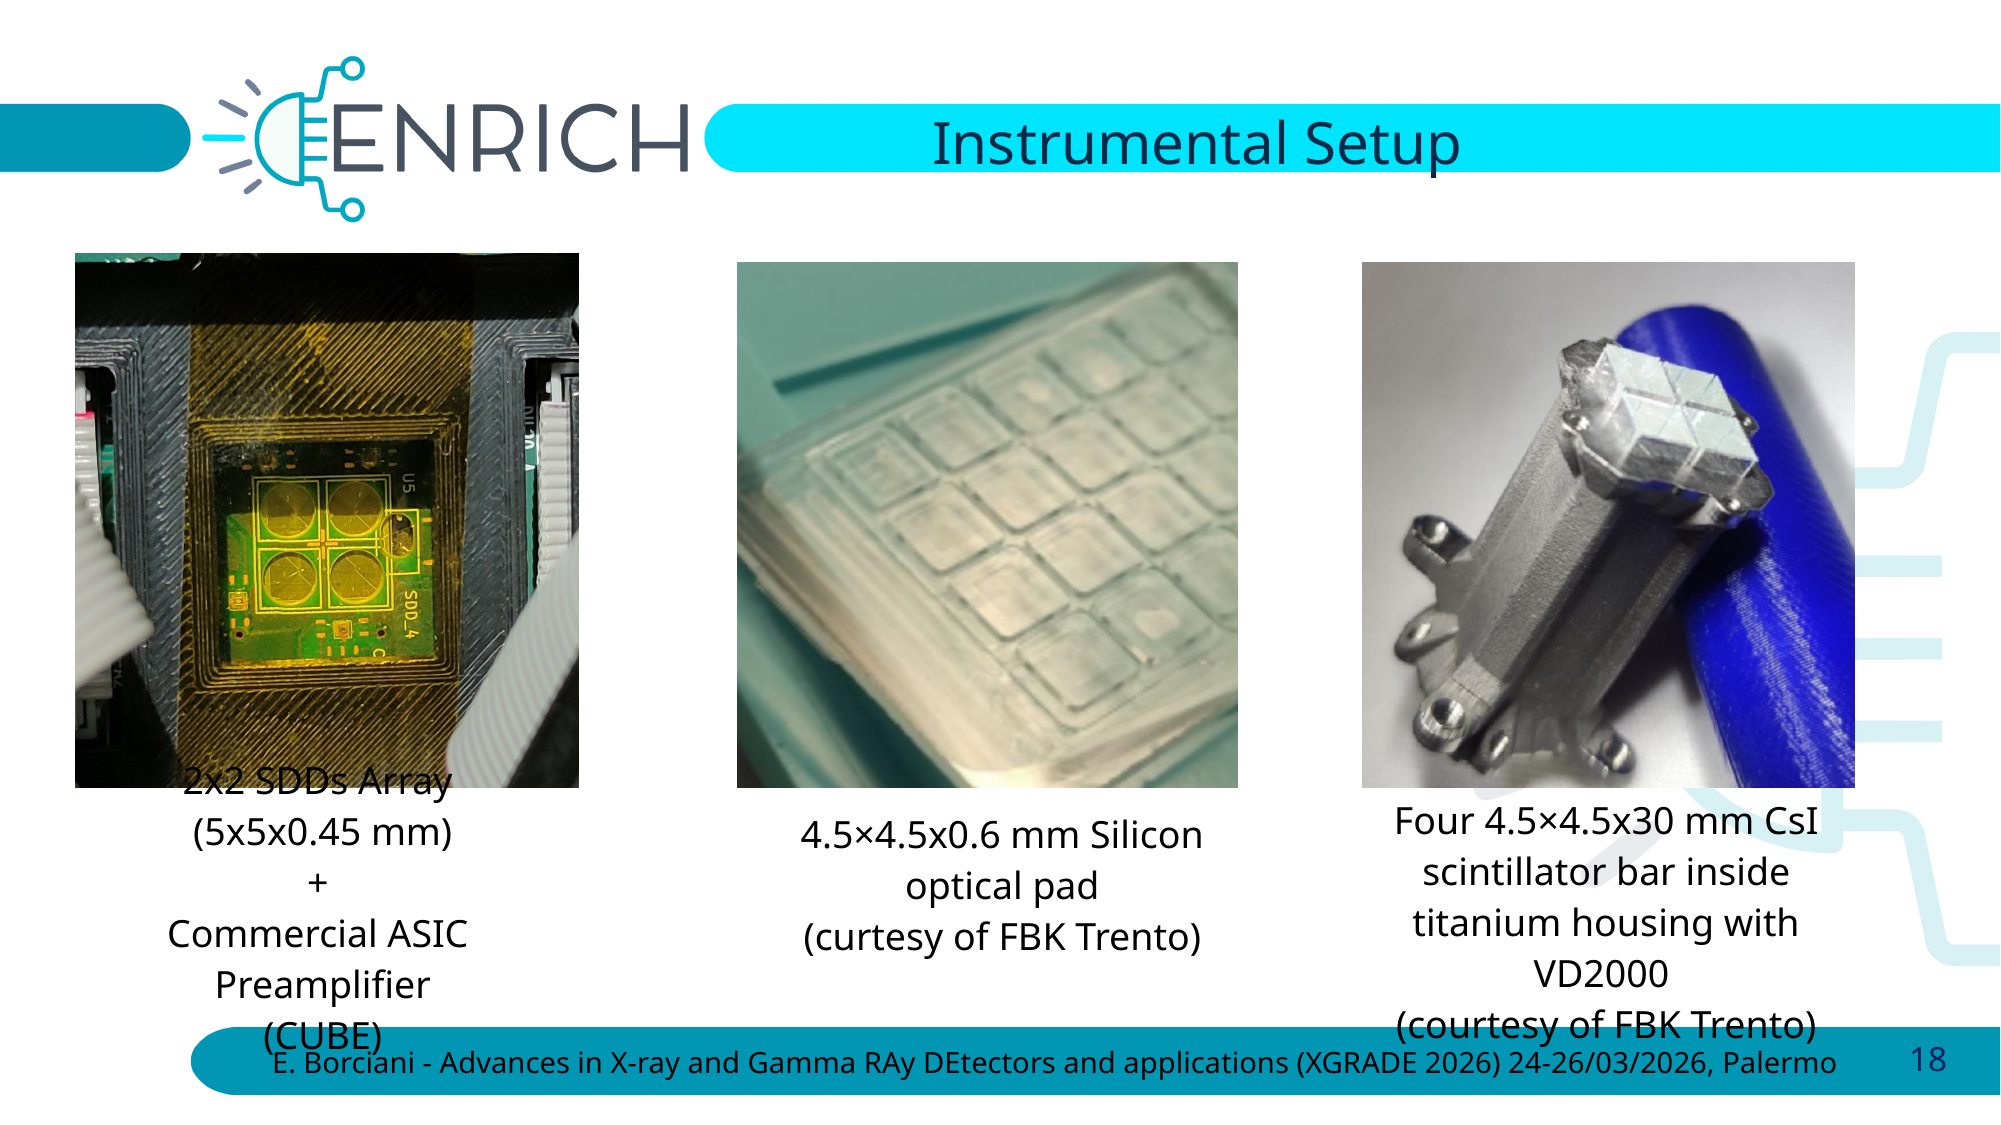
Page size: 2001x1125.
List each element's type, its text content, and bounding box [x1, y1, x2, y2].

text_box E. Borciani - Advances in X-ray and Gamma RAy DEtectors and applications (XGRADE 2026) 24-26/03/2026, Palermo [149, 1037, 1512, 1087]
text_box Four 4.5×4.5x30 mm CsI scintillator bar inside titanium housing with VD2000 (courtesy of FBK Trento) [1362, 787, 1851, 990]
text_box 2x2 SDDs Array (5x5x0.45 mm) + Commercial ASIC Preamplifier (CUBE) [146, 787, 499, 1028]
text_box 4.5×4.5x0.6 mm Silicon optical pad (curtesy of FBK Trento) [637, 801, 1362, 929]
picture [0, 0, 2001, 1125]
text_box Instrumental Setup [917, 98, 1613, 184]
slide_number <number> [1512, 1031, 1963, 1092]
